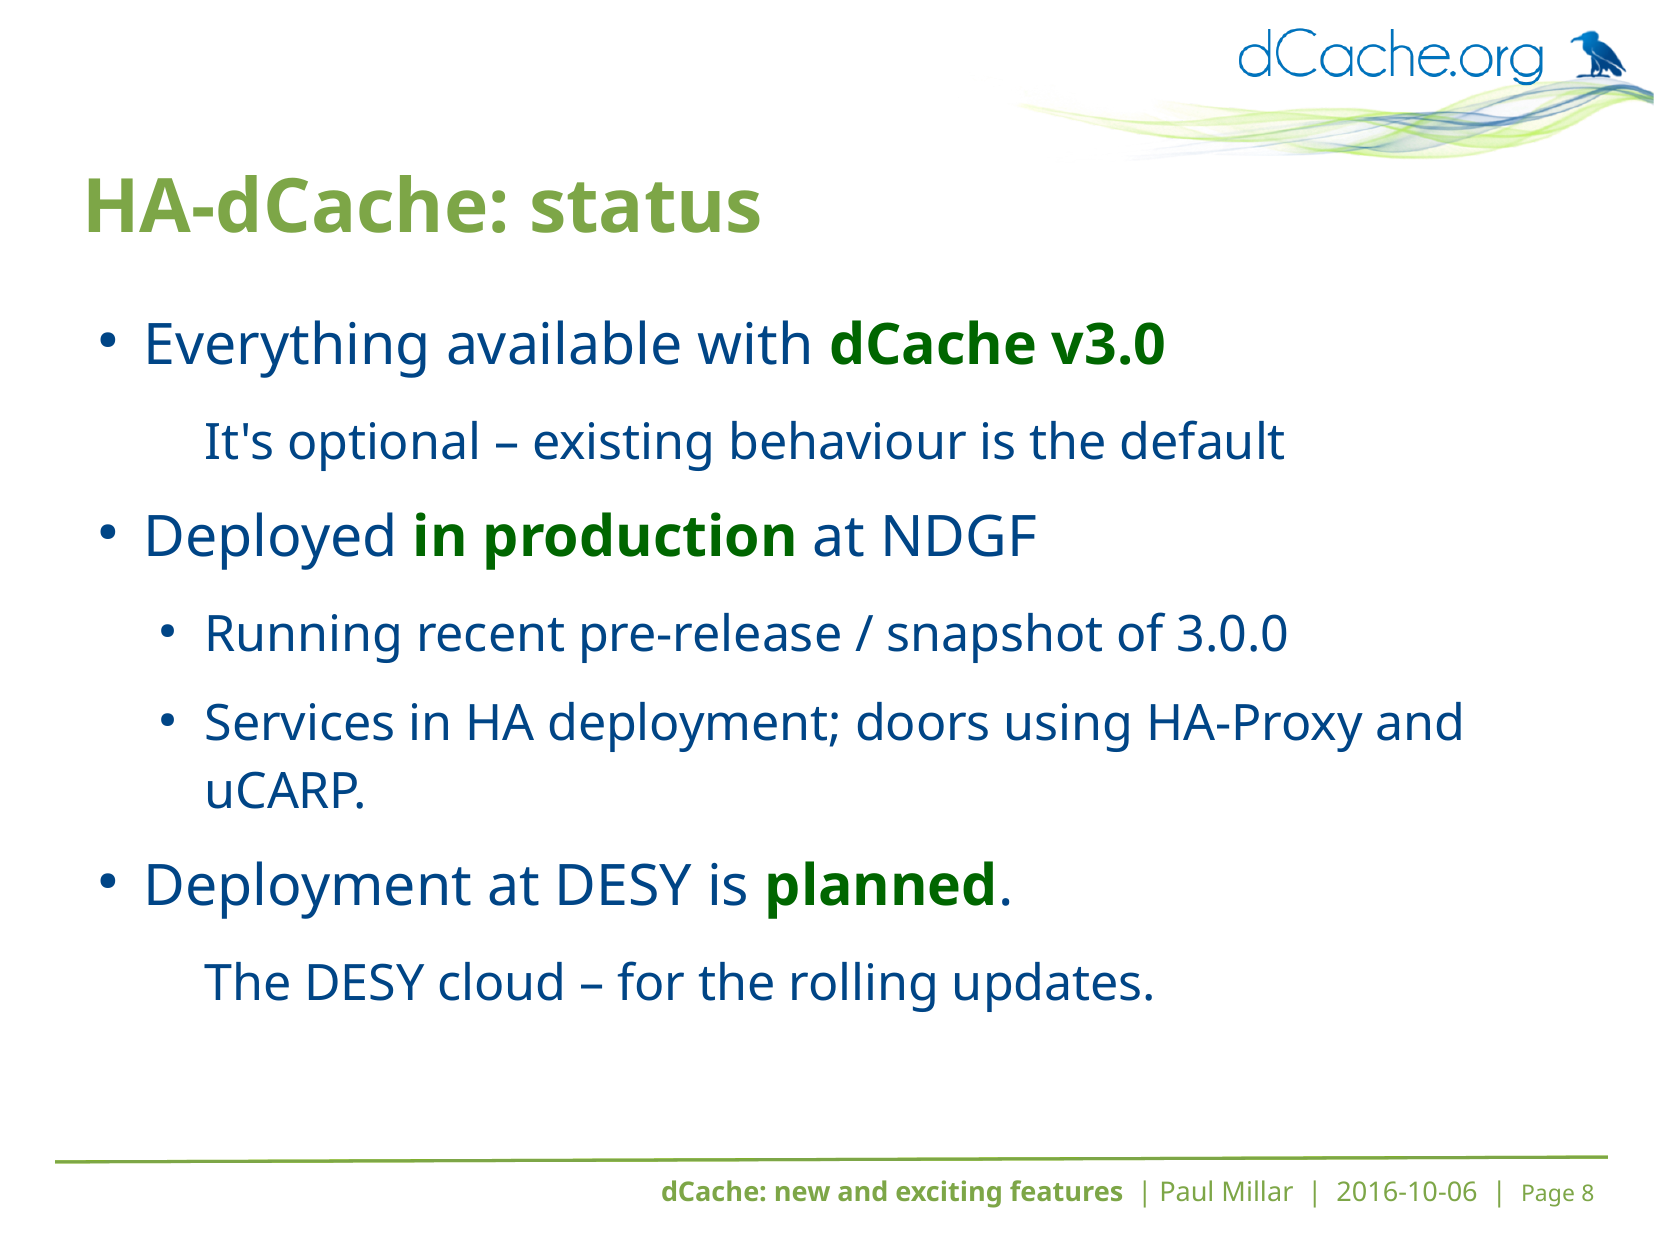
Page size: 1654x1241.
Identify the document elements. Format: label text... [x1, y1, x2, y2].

picture [956, 16, 1654, 169]
title HA-dCache: status [82, 155, 1605, 252]
list Everything available with dCache v3.0 It's optional – existing behaviour is the default Deployed in production at NDGF Running recent pre-release / snapshot of 3.0.0 Services in HA deployment; doors using HA-Proxy and uCARP. Deployment at DESY is planned. The DESY cloud – for the rolling updates. [82, 302, 1571, 1023]
